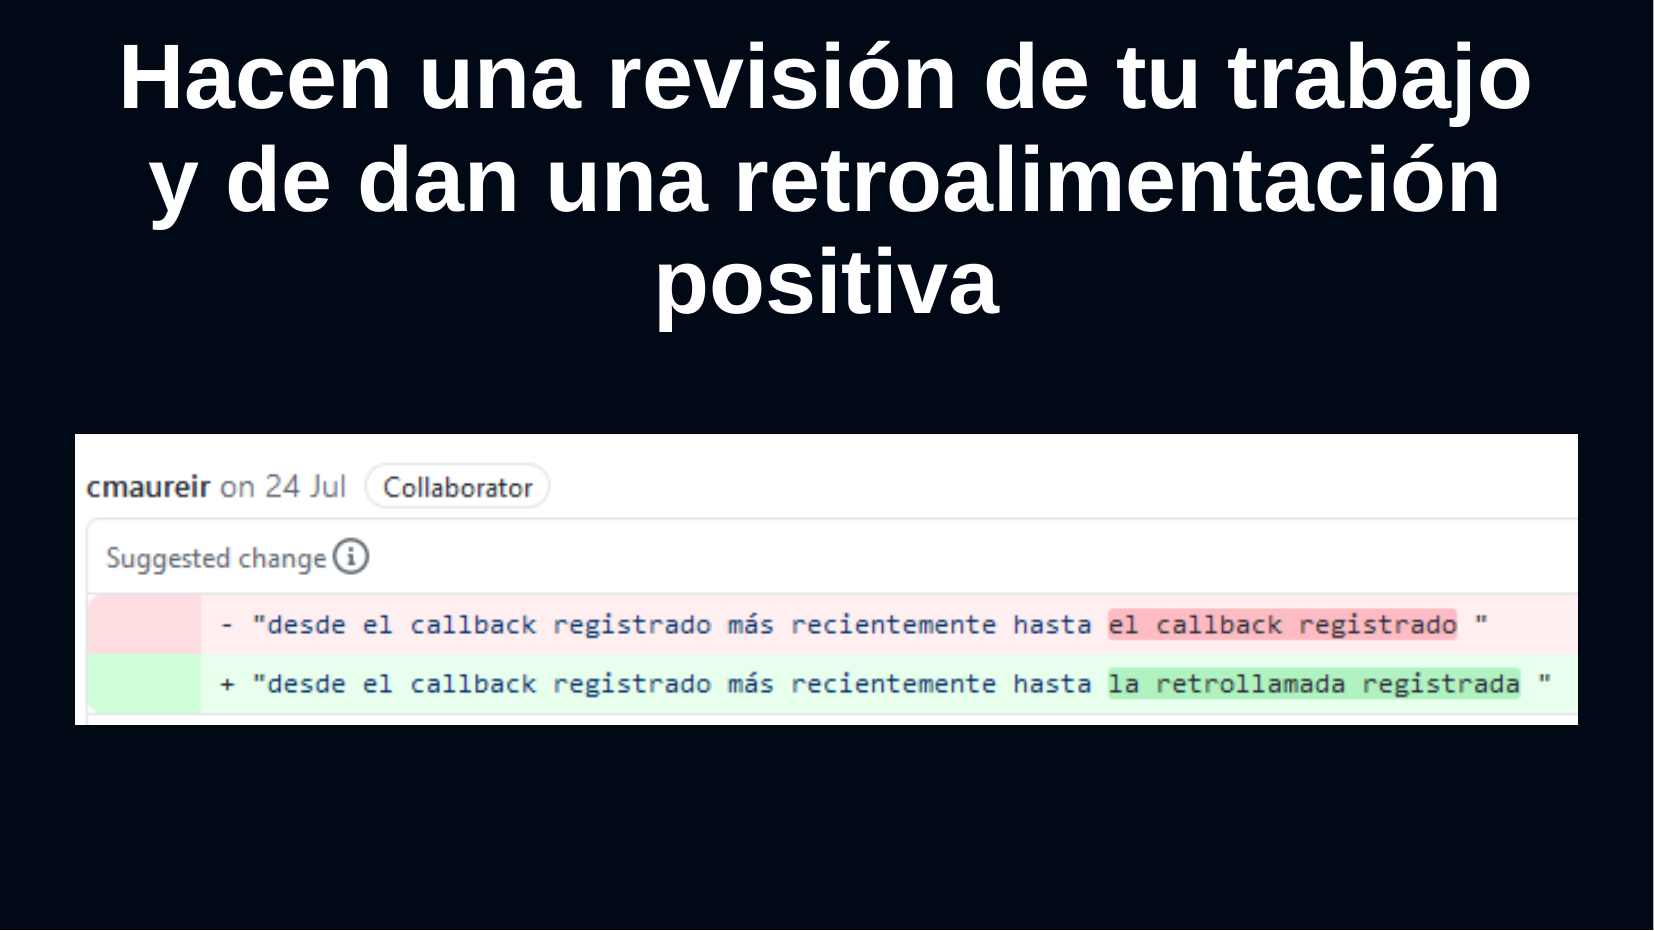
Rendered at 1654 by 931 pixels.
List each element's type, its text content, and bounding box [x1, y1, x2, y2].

picture [75, 434, 1578, 725]
title Hacen una revisión de tu trabajo y de dan una retroalimentación positiva [82, 25, 1571, 334]
